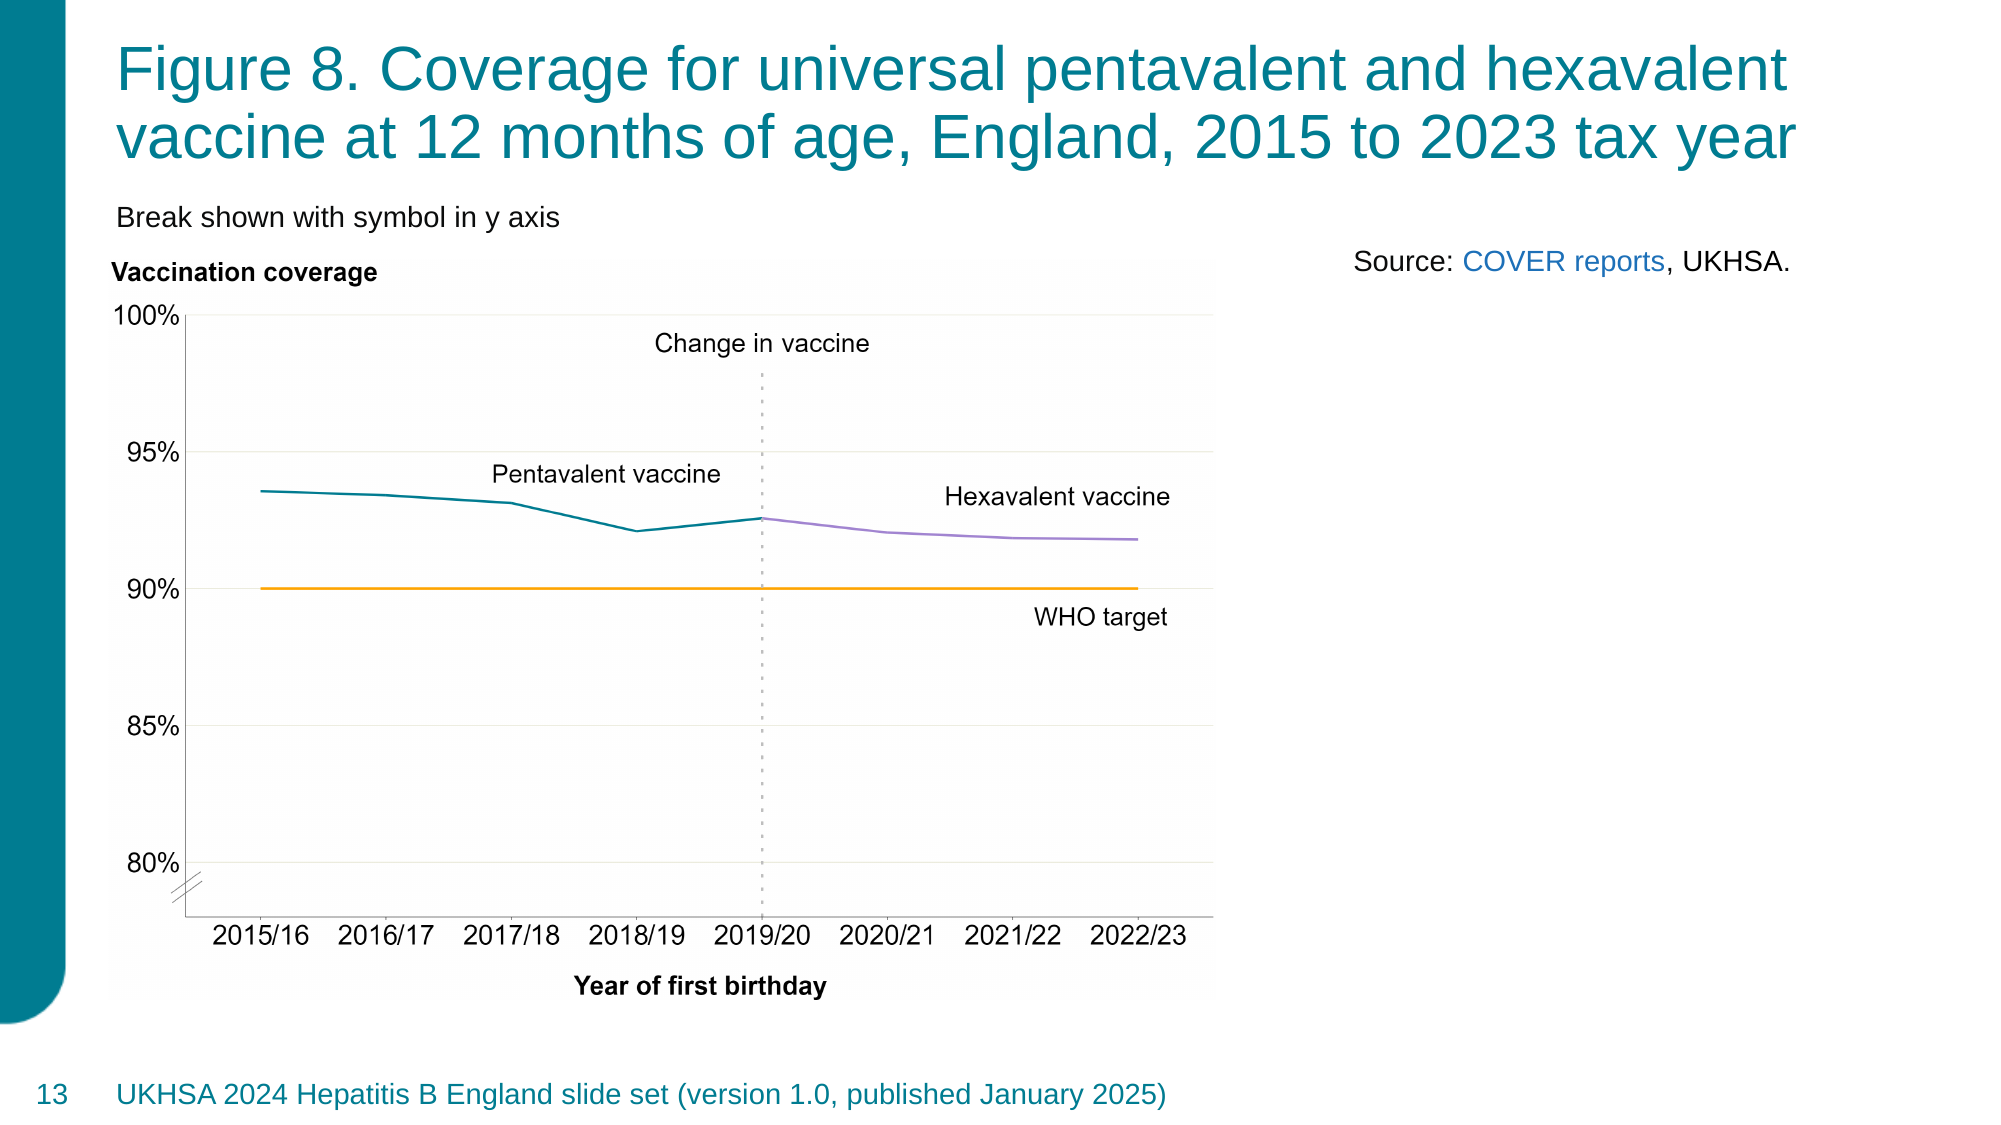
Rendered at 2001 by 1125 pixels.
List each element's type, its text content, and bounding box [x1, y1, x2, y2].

text_box Source: COVER reports, UKHSA. [1338, 234, 1926, 286]
text_box Break shown with symbol in y axis [101, 191, 602, 241]
title Figure 8. Coverage for universal pentavalent and hexavalent vaccine at 12 months of age, England, 2015 to 2023 tax year [101, 29, 1926, 189]
picture [108, 259, 1216, 1000]
text_box UKHSA 2024 Hepatitis B England slide set (version 1.0, published January 2025) [101, 1062, 1743, 1123]
text_box [3, 1062, 101, 1123]
